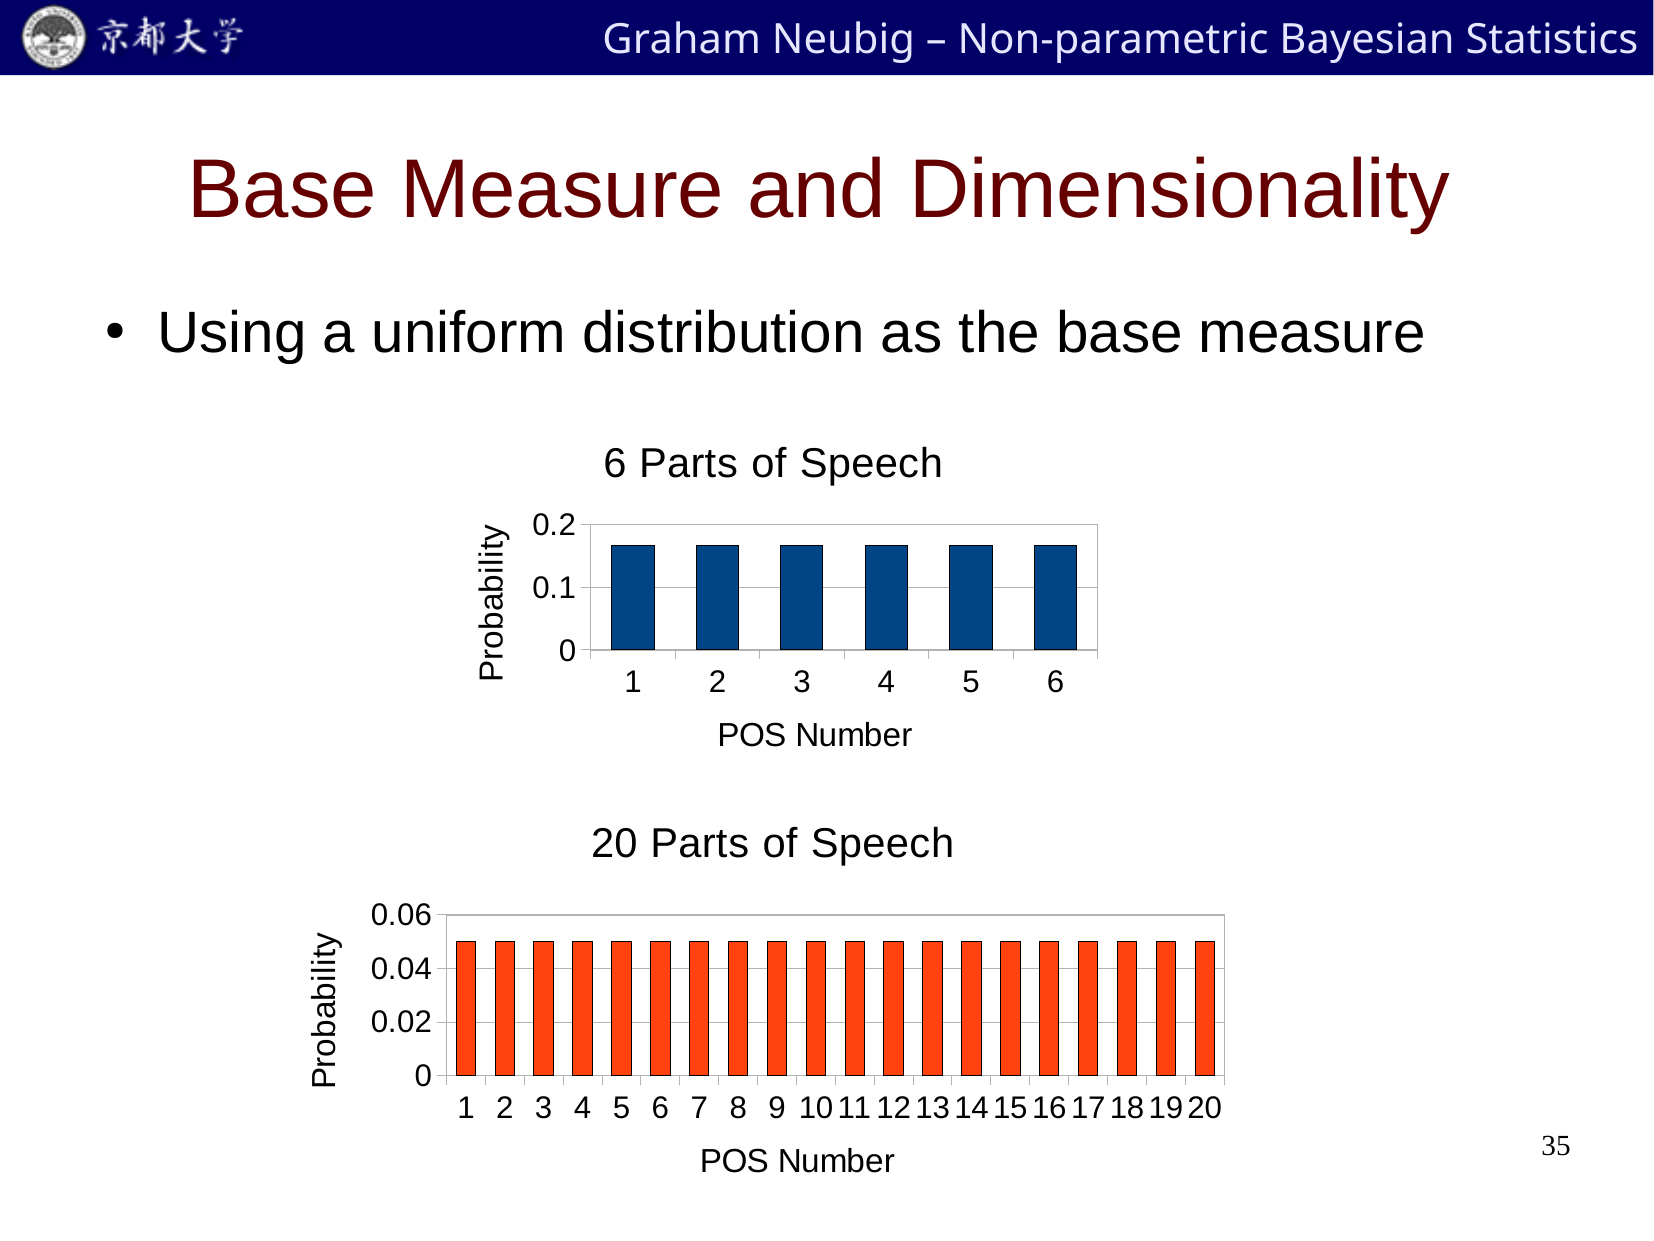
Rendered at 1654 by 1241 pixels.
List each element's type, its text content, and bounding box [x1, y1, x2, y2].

title Base Measure and Dimensionality [75, 100, 1564, 277]
list Using a uniform distribution as the base measure [86, 300, 1576, 1104]
chart [436, 412, 1112, 788]
picture [0, 0, 247, 70]
chart [268, 801, 1244, 1214]
